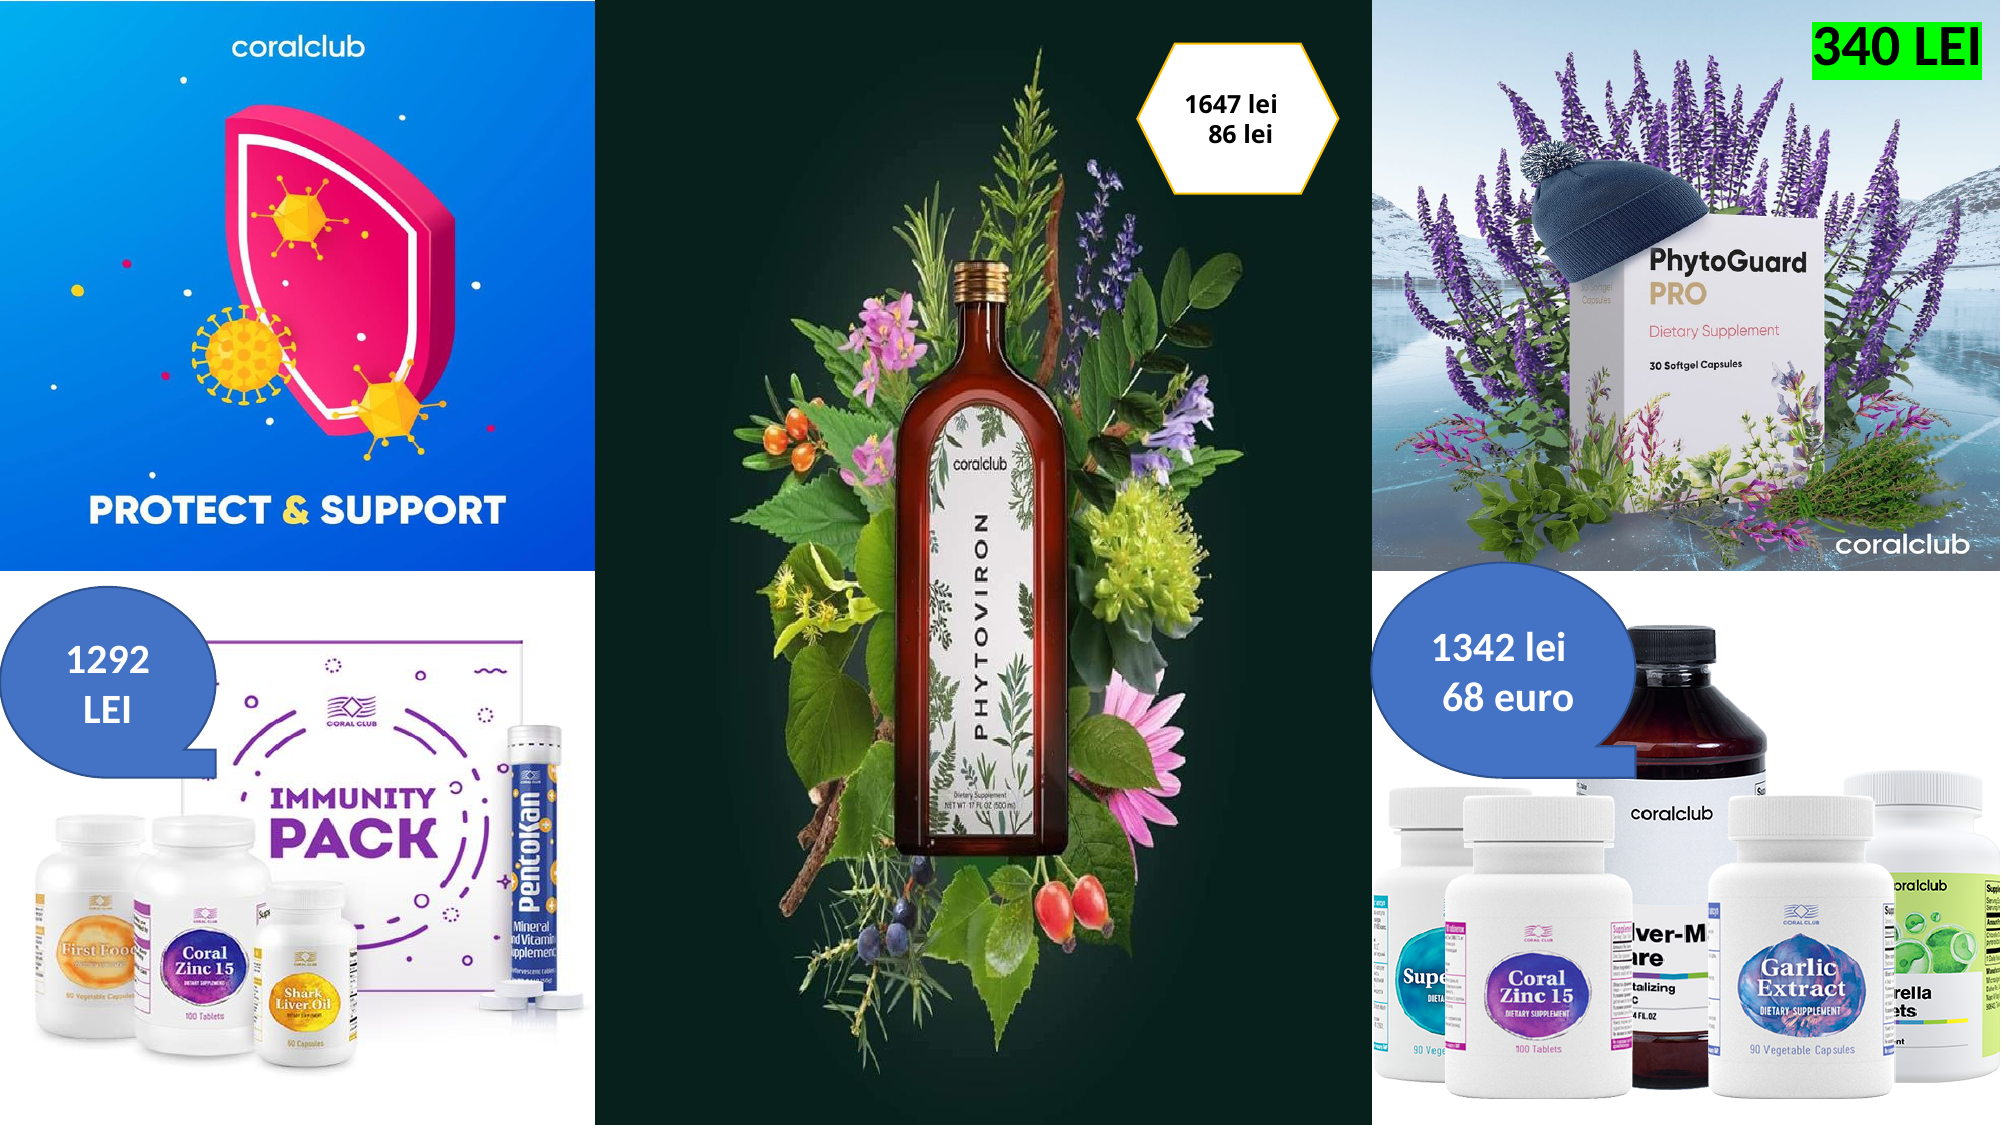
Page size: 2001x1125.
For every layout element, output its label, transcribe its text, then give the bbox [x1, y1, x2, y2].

text_box 340 LEI [1796, 0, 2000, 86]
text_box 1342 lei 68 euro [1371, 562, 1636, 778]
picture [0, 0, 2000, 1125]
text_box 1647 lei 86 lei [1137, 43, 1339, 194]
text_box 1292 LEI [0, 586, 216, 778]
